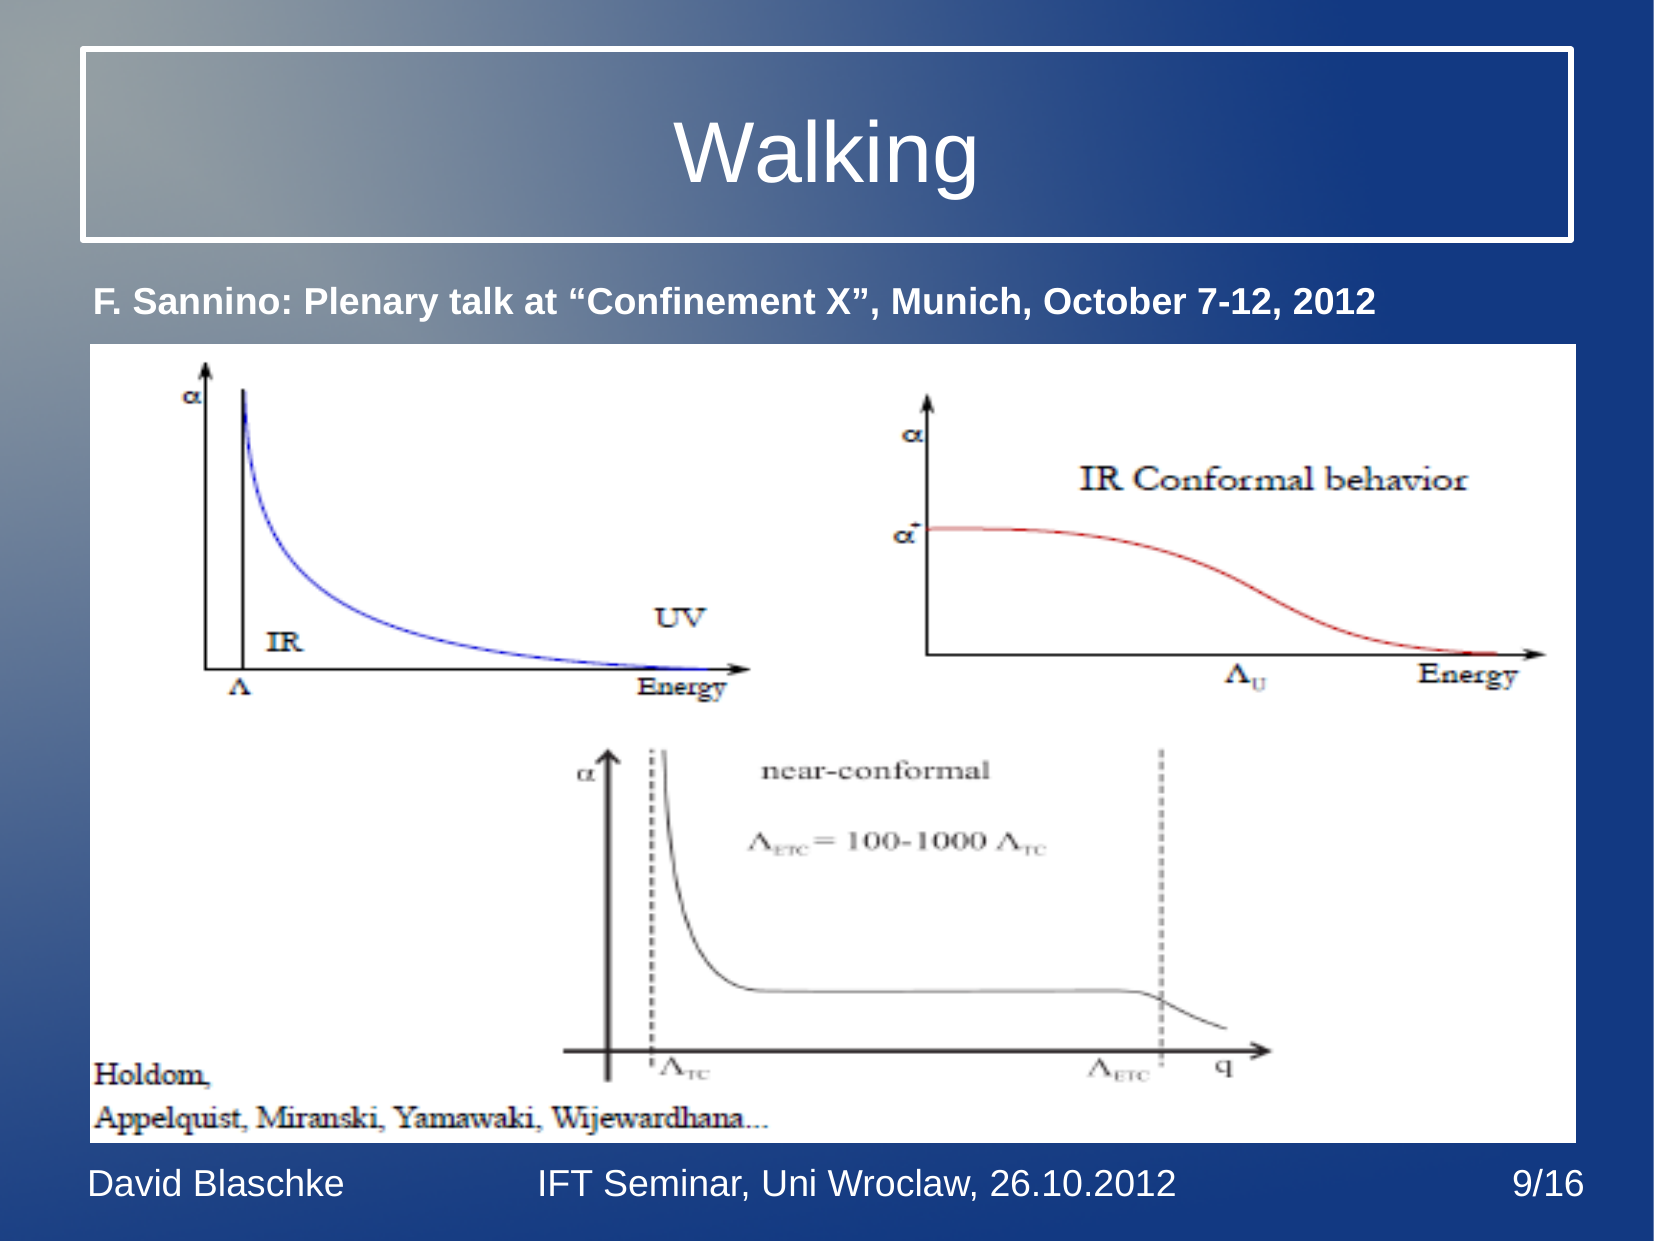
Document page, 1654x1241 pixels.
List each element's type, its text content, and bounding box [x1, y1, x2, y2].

title Walking [82, 243, 1571, 257]
title Walking [86, 52, 1568, 237]
text_box David Blaschke IFT Seminar, Uni Wroclaw, 26.10.2012 9/16 [72, 1155, 1598, 1217]
picture [0, 0, 1654, 1241]
text_box F. Sannino: Plenary talk at “Confinement X”, Munich, October 7-12, 2012 [78, 273, 1402, 337]
